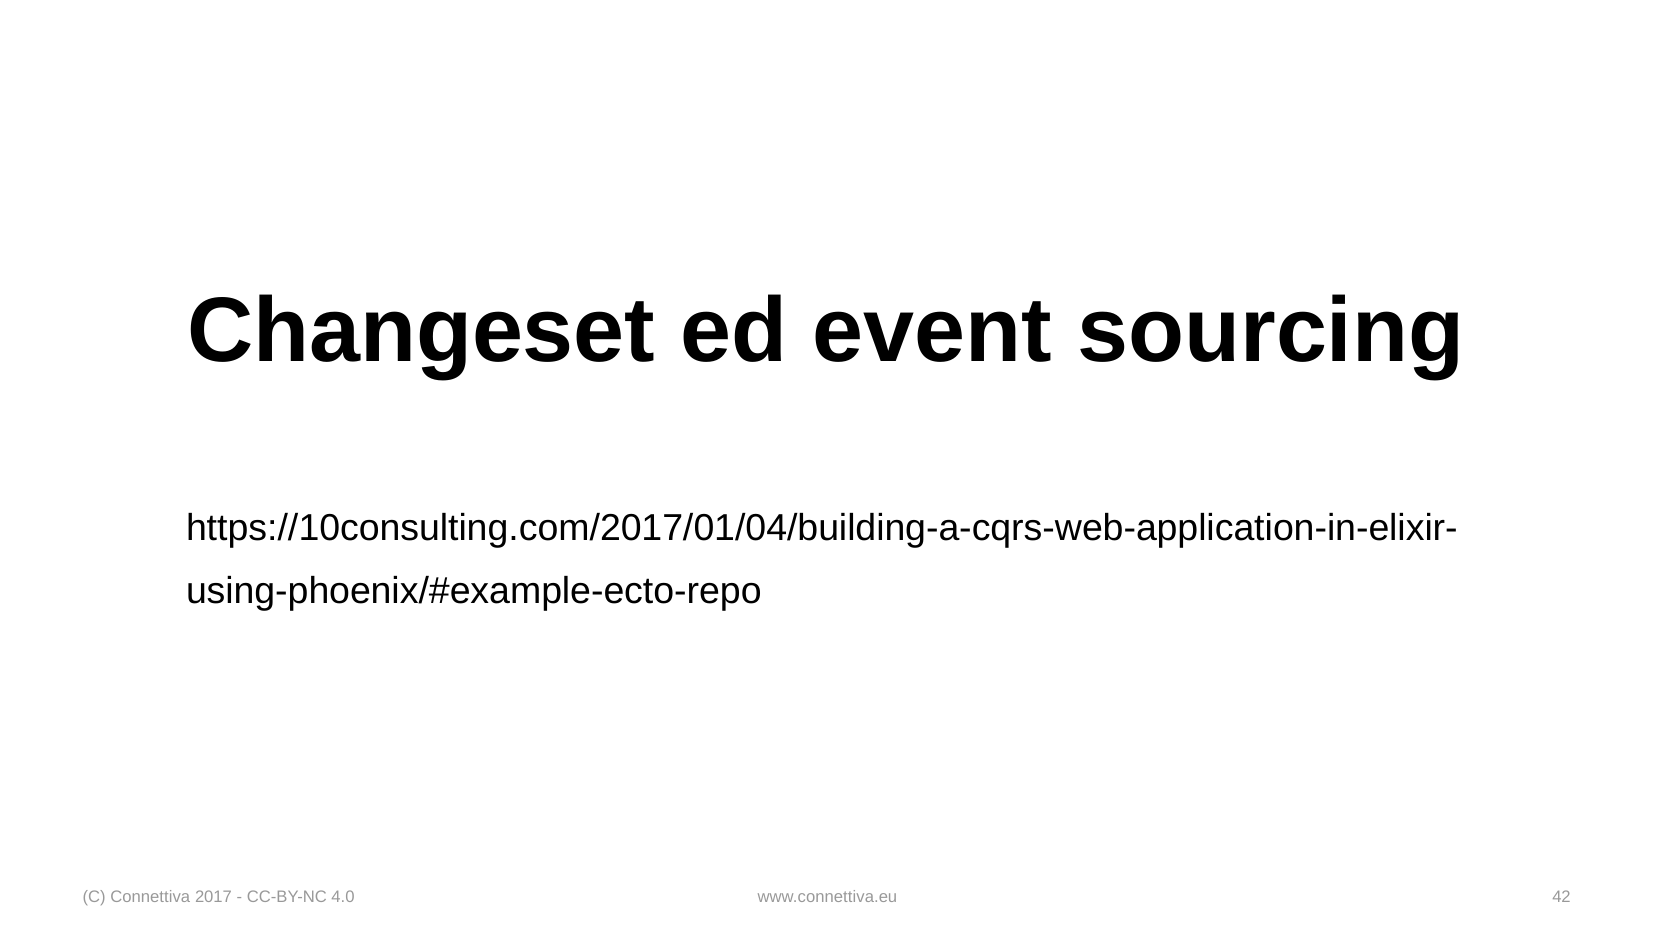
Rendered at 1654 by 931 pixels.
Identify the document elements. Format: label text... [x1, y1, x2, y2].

title Changeset ed event sourcing [82, 226, 1571, 434]
text_box https://10consulting.com/2017/01/04/building-a-cqrs-web-application-in-elixir-using-phoenix/#example-ecto-repo [171, 478, 1495, 597]
